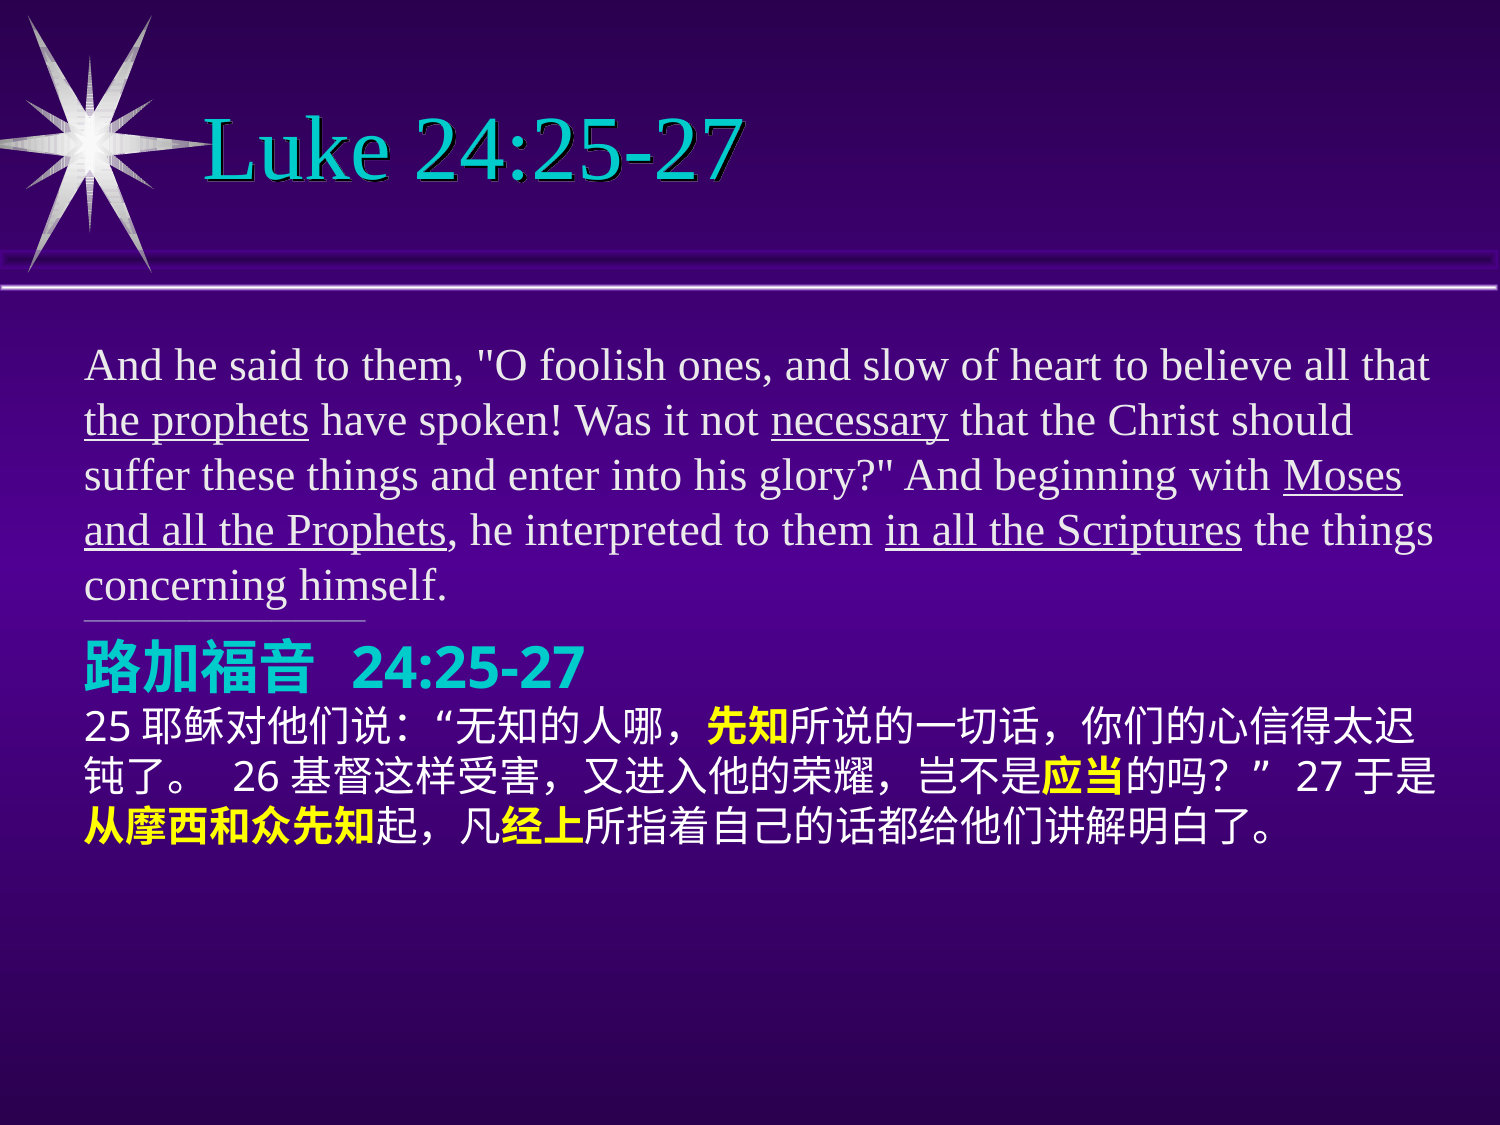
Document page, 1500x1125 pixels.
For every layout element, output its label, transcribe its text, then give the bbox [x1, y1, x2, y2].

text_box And he said to them, "O foolish ones, and slow of heart to believe all that the prophets have spoken! Was it not necessary that the Christ should suffer these things and enter into his glory?" And beginning with Moses and all the Prophets, he interpreted to them in all the Scriptures the things concerning himself. ──────────────────────── 路加福音 24:25-27 25耶稣对他们说：“无知的人哪，先知所说的一切话，你们的心信得太迟钝了。 26基督这样受害，又进入他的荣耀，岂不是应当的吗？” 27于是从摩西和众先知起，凡经上所指着自己的话都给他们讲解明白了。 [69, 327, 1463, 1103]
title Luke 24:25-27 [187, 56, 1463, 244]
